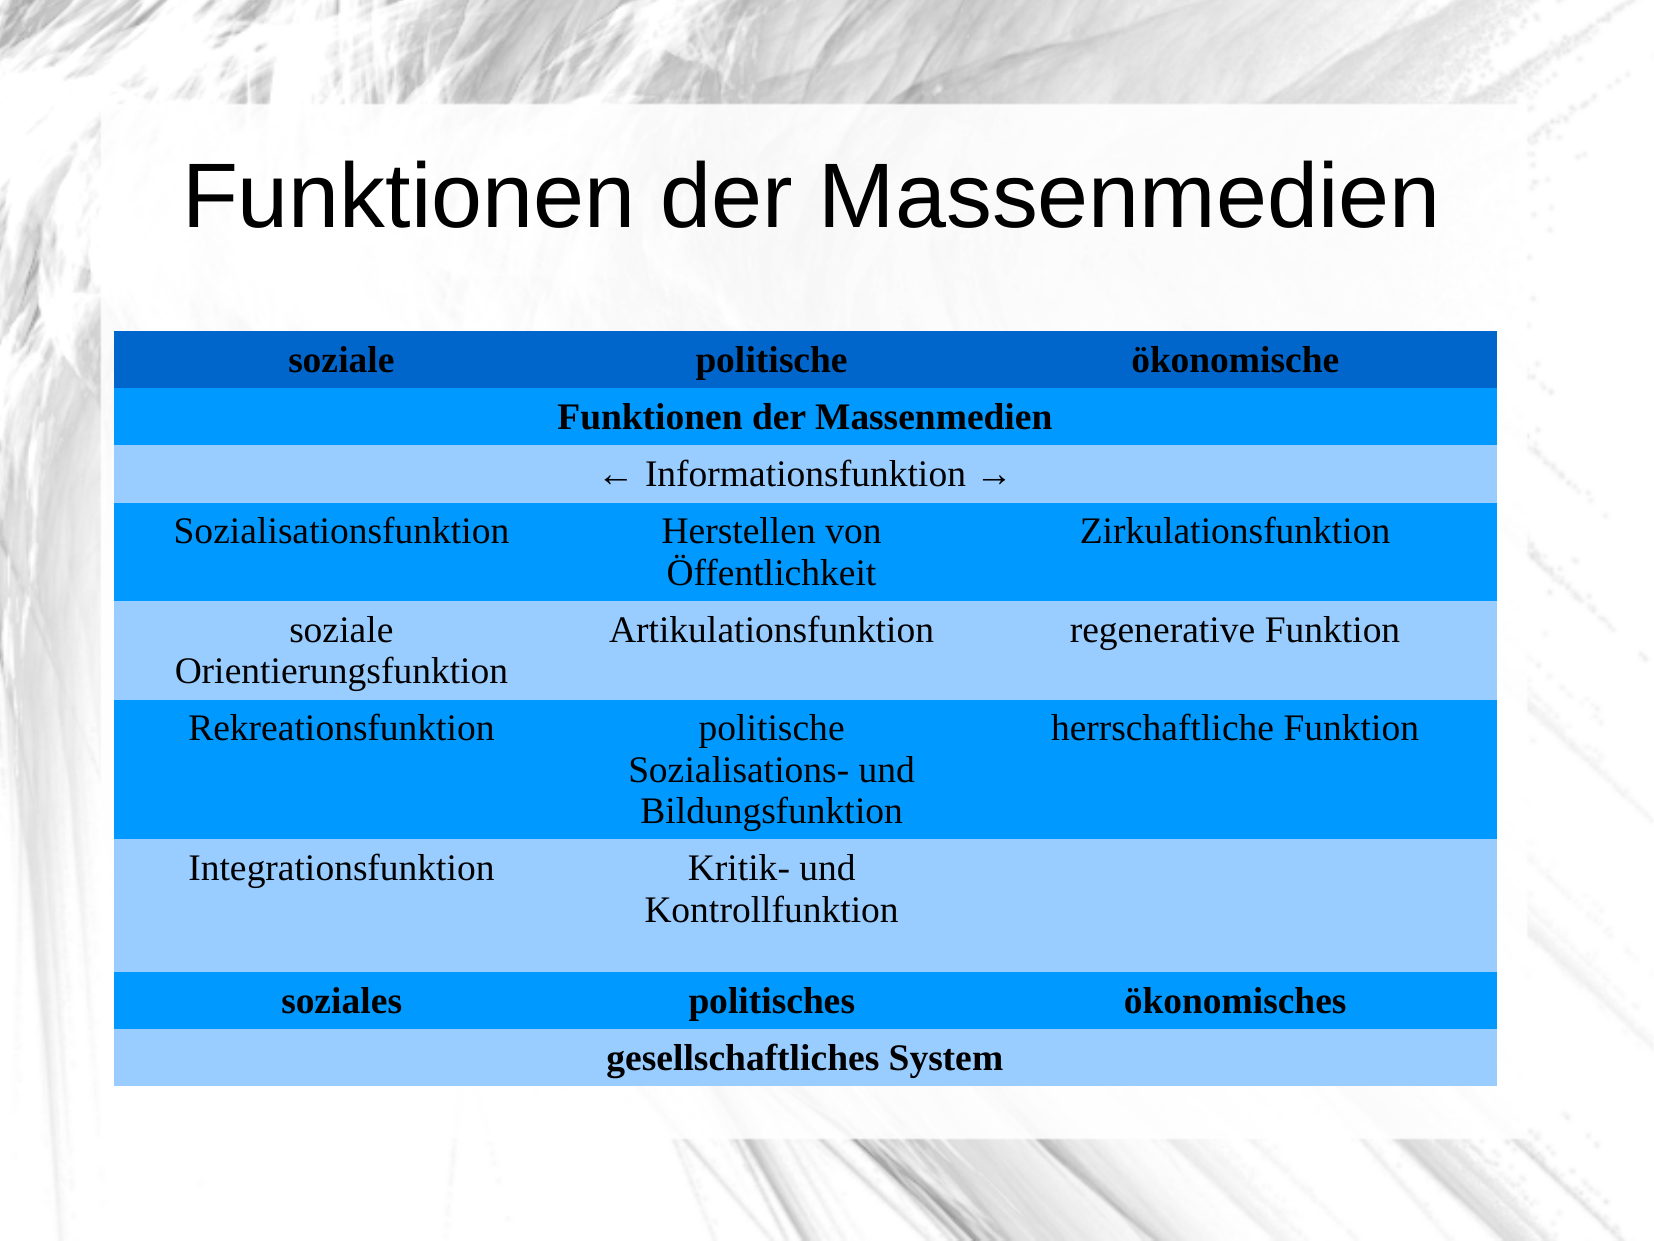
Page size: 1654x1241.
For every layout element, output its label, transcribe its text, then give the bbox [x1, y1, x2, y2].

picture [0, 0, 1654, 1241]
table_cell Kritik- und Kontrollfunktion [570, 839, 974, 972]
table_cell politische Sozialisations- und Bildungsfunktion [570, 700, 974, 839]
table_header politische [570, 331, 974, 388]
table_cell regenerative Funktion [974, 601, 1497, 700]
table_cell Herstellen von Öffentlichkeit [570, 503, 974, 601]
table_cell ← Informationsfunktion → [114, 445, 1497, 503]
table_cell [974, 839, 1497, 972]
table_cell Rekreationsfunktion [114, 700, 570, 839]
table_cell gesellschaftliches System [114, 1029, 1497, 1086]
table_cell herrschaftliche Funktion [974, 700, 1497, 839]
table_cell ökonomisches [974, 972, 1497, 1029]
table_cell Integrationsfunktion [114, 839, 570, 972]
table_cell soziale Orientierungsfunktion [114, 601, 570, 700]
table_header ökonomische [974, 331, 1497, 388]
table_cell Zirkulationsfunktion [974, 503, 1497, 601]
title Funktionen der Massenmedien [118, 119, 1506, 273]
table_cell Artikulationsfunktion [570, 601, 974, 700]
table_cell soziales [114, 972, 570, 1029]
table_cell politisches [570, 972, 974, 1029]
table_header soziale [114, 331, 570, 388]
table_cell Sozialisationsfunktion [114, 503, 570, 601]
table_cell Funktionen der Massenmedien [114, 388, 1497, 445]
